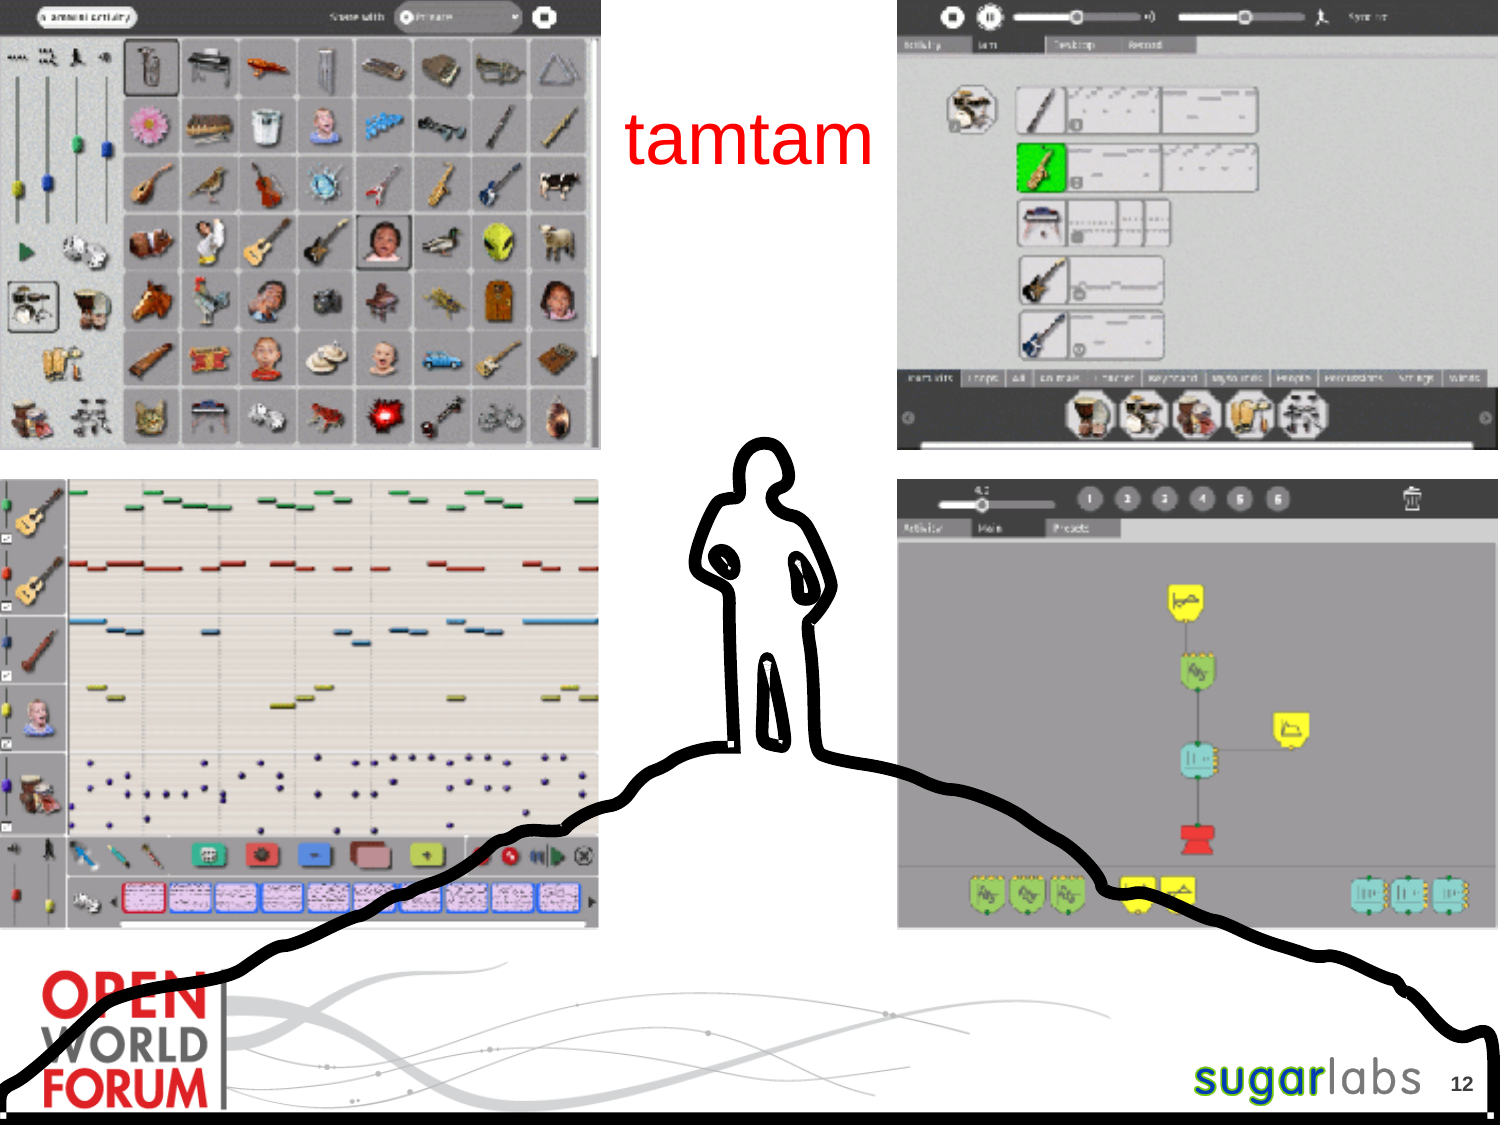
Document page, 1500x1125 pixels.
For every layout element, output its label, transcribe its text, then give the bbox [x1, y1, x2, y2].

picture [0, 0, 1500, 1125]
title tamtam [75, 52, 1425, 226]
